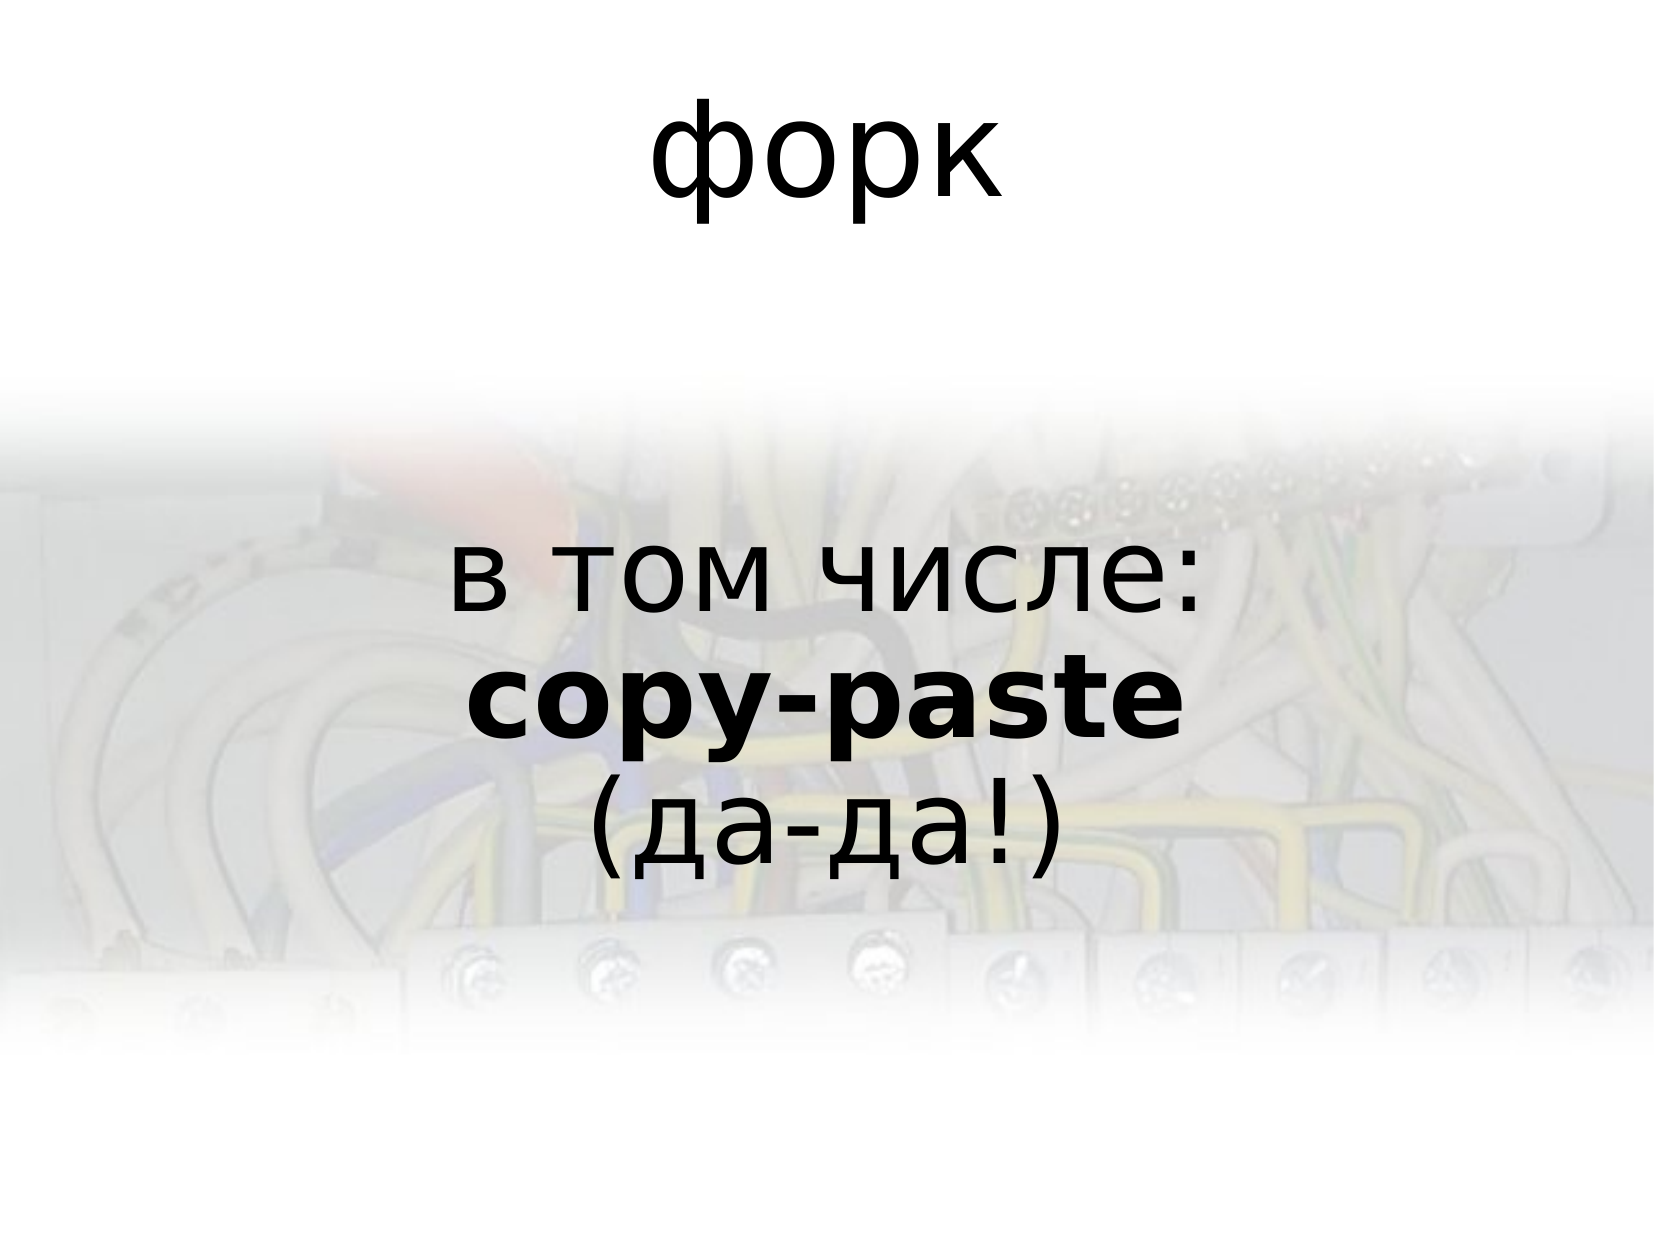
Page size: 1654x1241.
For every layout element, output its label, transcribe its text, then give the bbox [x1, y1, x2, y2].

subtitle в том числе: copy-paste (да-да!) [82, 290, 1571, 1109]
title форк [82, 49, 1571, 257]
picture [0, 0, 1654, 1241]
